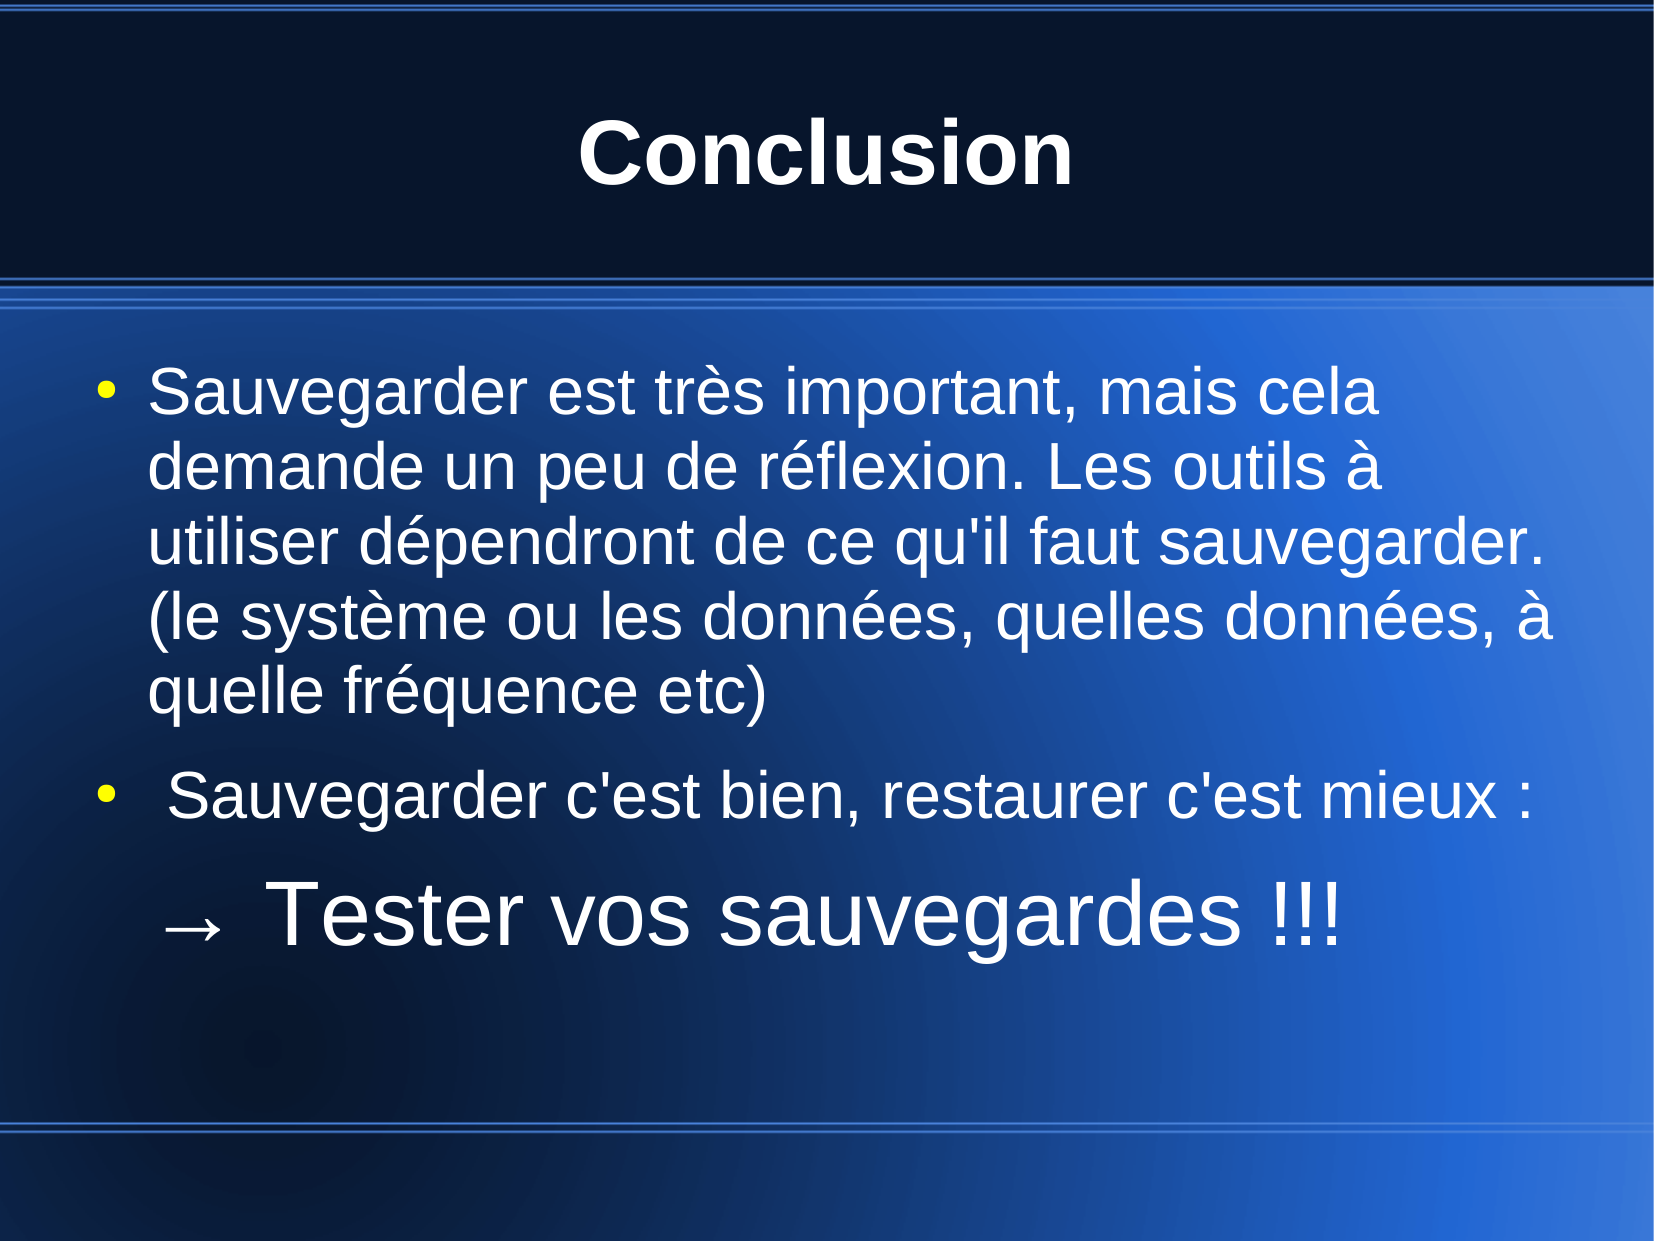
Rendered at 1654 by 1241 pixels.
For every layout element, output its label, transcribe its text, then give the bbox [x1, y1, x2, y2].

list Sauvegarder est très important, mais cela demande un peu de réflexion. Les outils à utiliser dépendront de ce qu'il faut sauvegarder. (le système ou les données, quelles données, à quelle fréquence etc) Sauvegarder c'est bien, restaurer c'est mieux : → Tester vos sauvegardes !!! [76, 354, 1565, 1173]
title Conclusion [82, 49, 1571, 257]
picture [0, 0, 1654, 1241]
